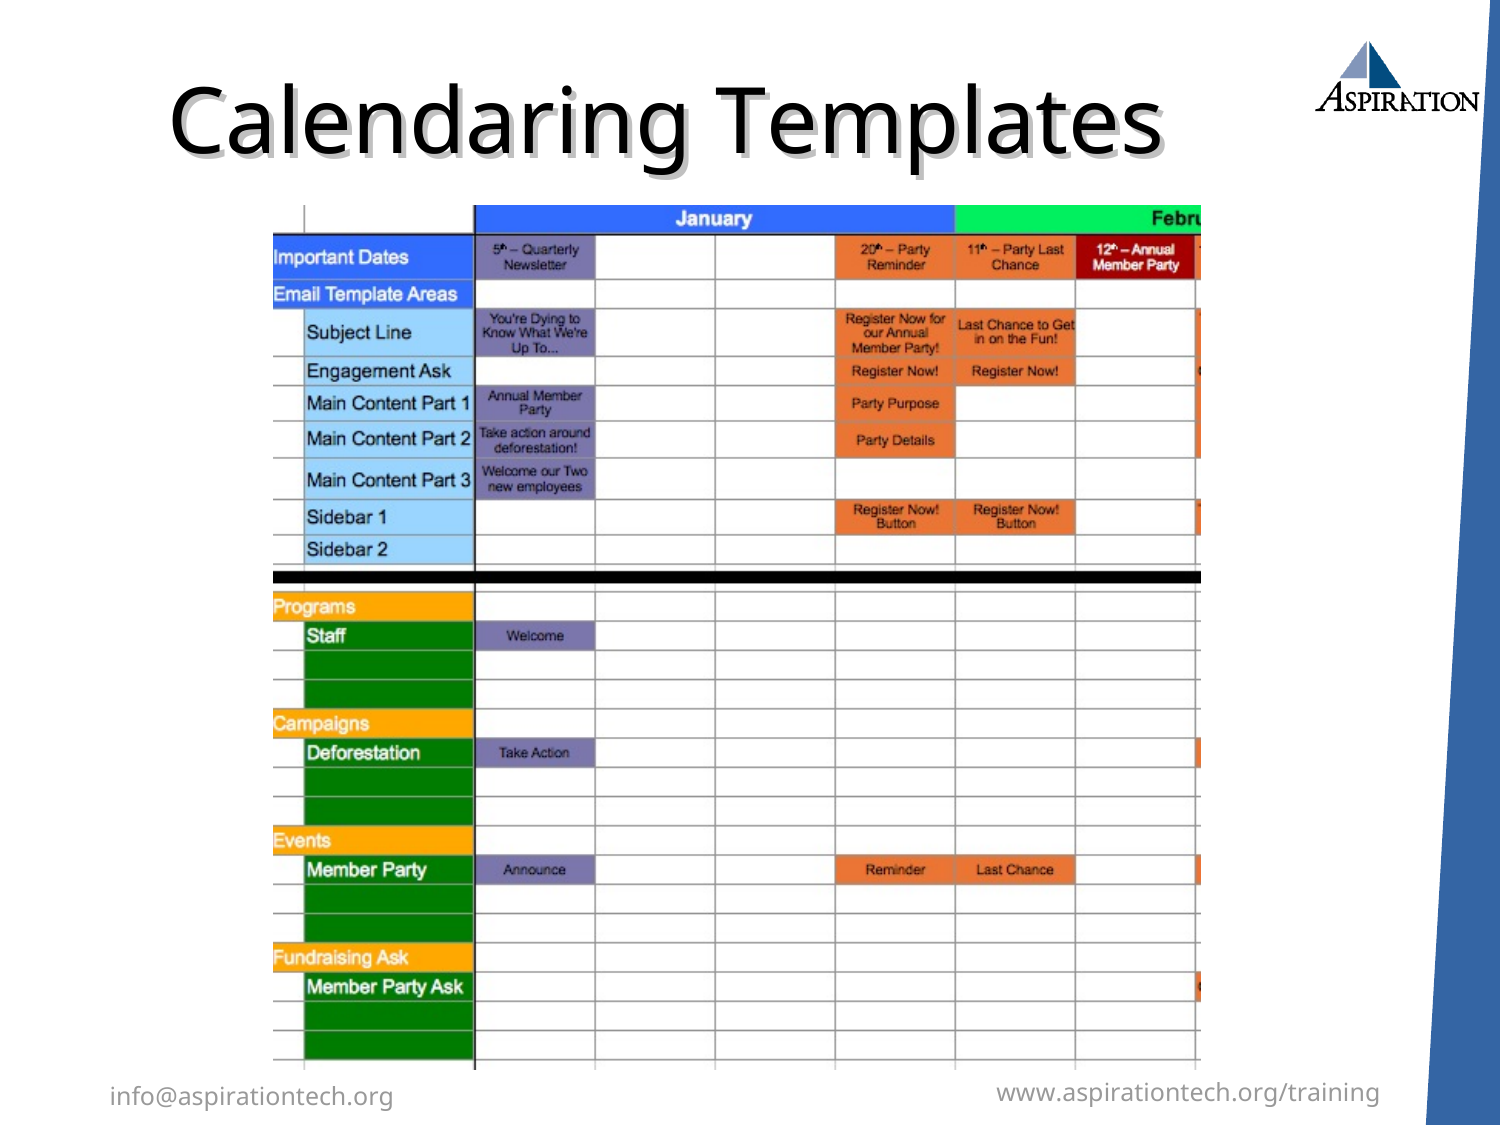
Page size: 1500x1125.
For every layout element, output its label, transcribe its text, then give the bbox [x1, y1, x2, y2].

title Calendaring Templates [49, 19, 1284, 206]
picture [1315, 41, 1480, 120]
picture [273, 205, 1201, 1070]
